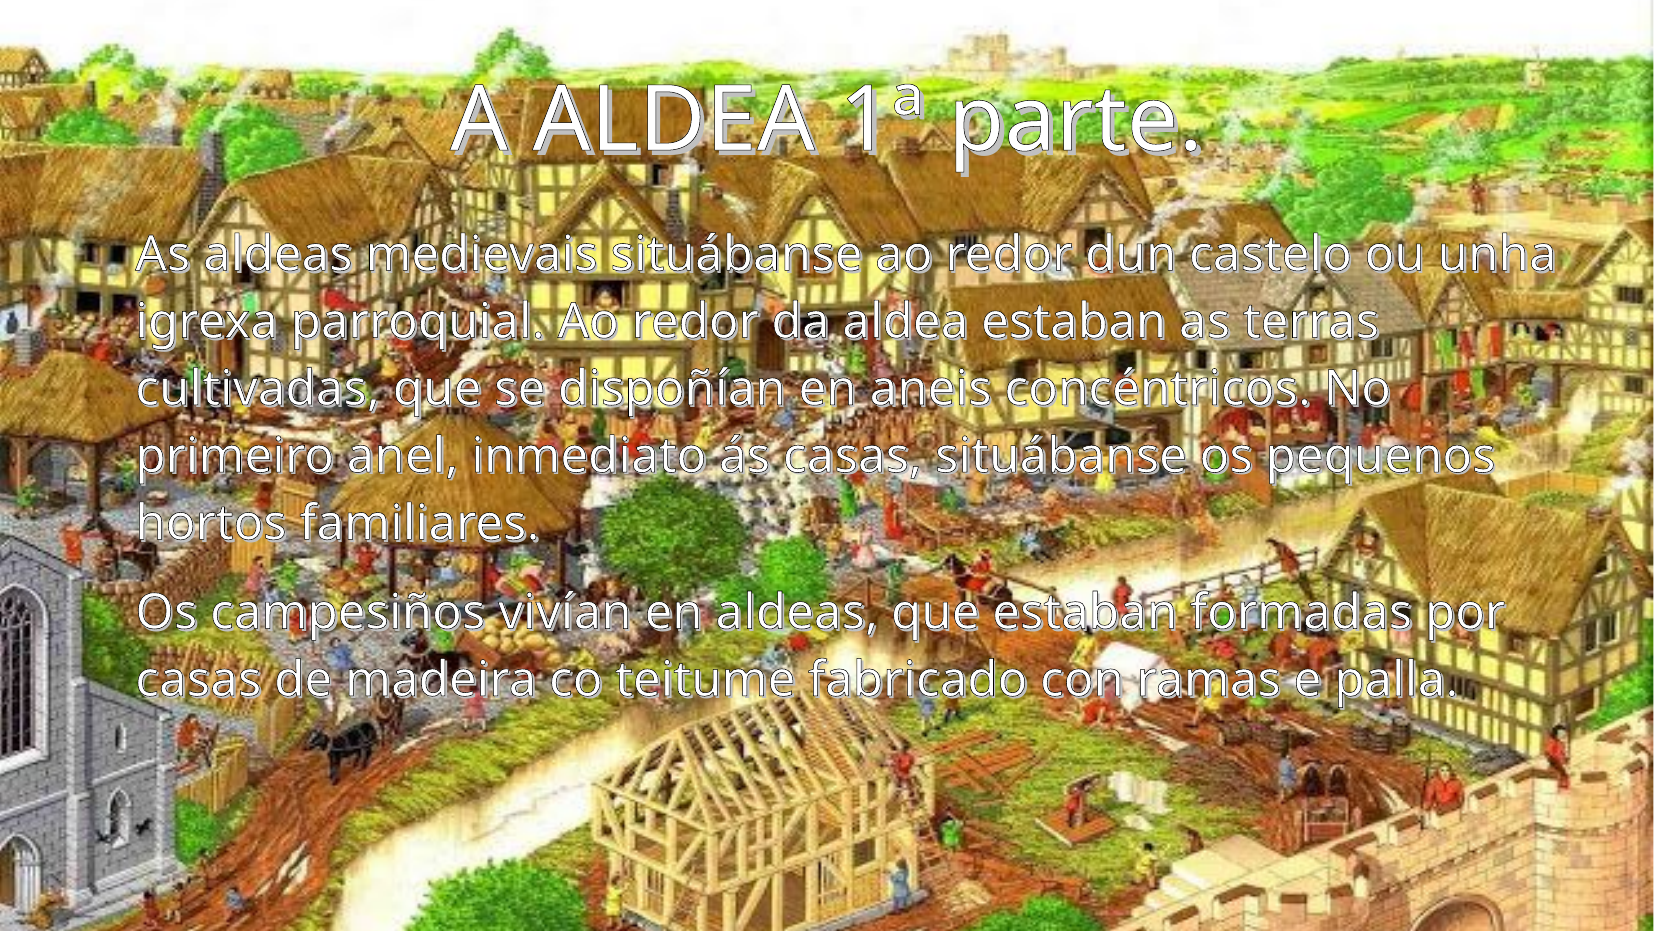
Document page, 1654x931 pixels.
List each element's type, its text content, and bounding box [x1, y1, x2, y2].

picture [0, 0, 1654, 931]
list As aldeas medievais situábanse ao redor dun castelo ou unha igrexa parroquial. Ao redor da aldea estaban as terras cultivadas, que se dispoñían en aneis concéntricos. No primeiro anel, inmediato ás casas, situábanse os pequenos hortos familiares. Os campesiños vivían en aldeas, que estaban formadas por casas de madeira co teitume fabricado con ramas e palla. [82, 217, 1571, 758]
title A ALDEA 1ª parte. [82, 37, 1571, 193]
